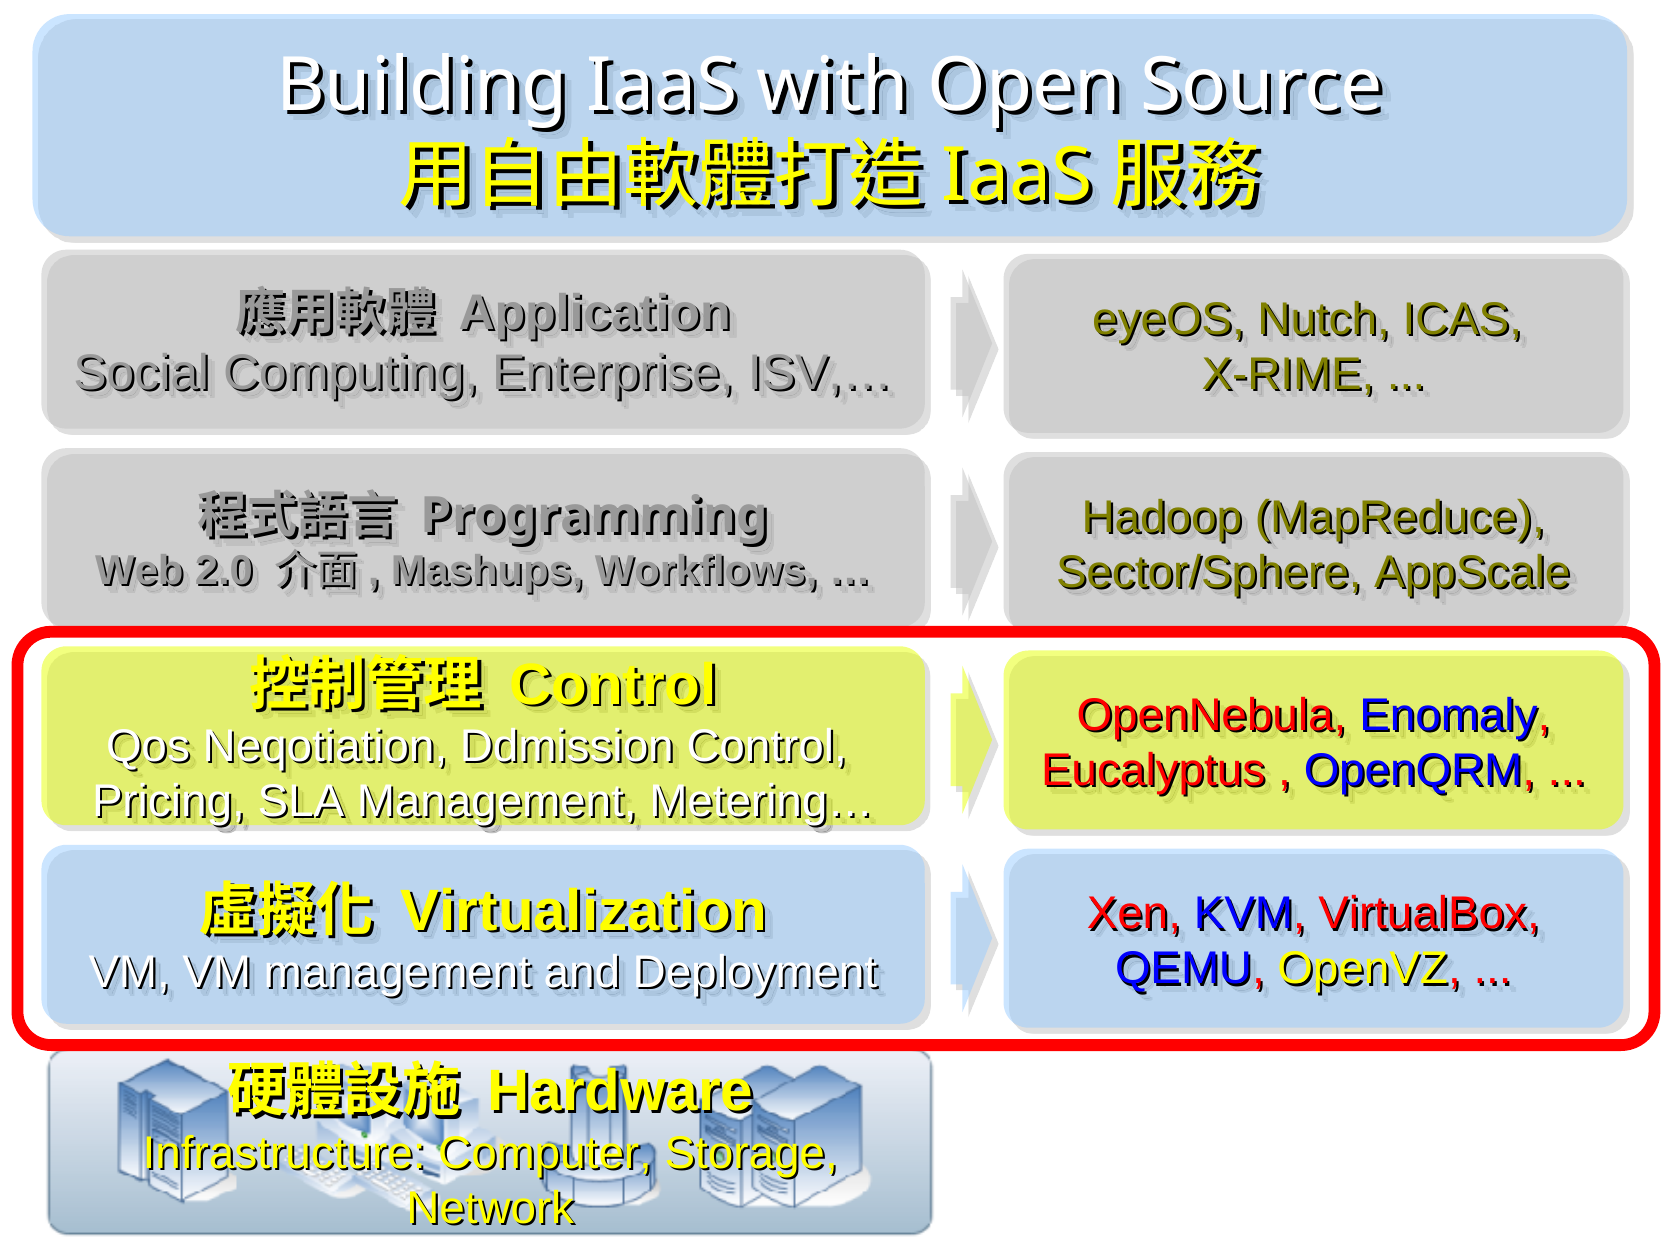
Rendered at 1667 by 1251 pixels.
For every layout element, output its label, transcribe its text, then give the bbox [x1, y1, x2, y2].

text_box [950, 467, 993, 616]
text_box 硬體設施 Hardware Infrastructure: Computer, Storage, Network [41, 1050, 940, 1242]
text_box 虛擬化 Virtualization VM, VM management and Deployment [41, 844, 925, 1024]
text_box [950, 864, 993, 1013]
text_box 控制管理 Control Qos Neqotiation, Ddmission Control, Pricing, SLA Management, Metering… [41, 646, 925, 826]
text_box Building IaaS with Open Source 用自由軟體打造IaaS服務 [32, 14, 1628, 237]
text_box 程式語言 Programming Web 2.0 介面, Mashups, Workflows, … [41, 448, 925, 625]
text_box [950, 665, 993, 814]
text_box OpenNebula, Enomaly, Eucalyptus , OpenQRM, ... [1003, 650, 1624, 830]
text_box Hadoop (MapReduce), Sector/Sphere, AppScale [1003, 452, 1624, 625]
text_box 應用軟體 Application Social Computing, Enterprise, ISV,… [41, 249, 925, 429]
text_box eyeOS, Nutch, ICAS, X-RIME, ... [1003, 253, 1624, 433]
text_box Xen, KVM, VirtualBox, QEMU, OpenVZ, ... [1003, 848, 1624, 1028]
text_box [950, 269, 993, 418]
